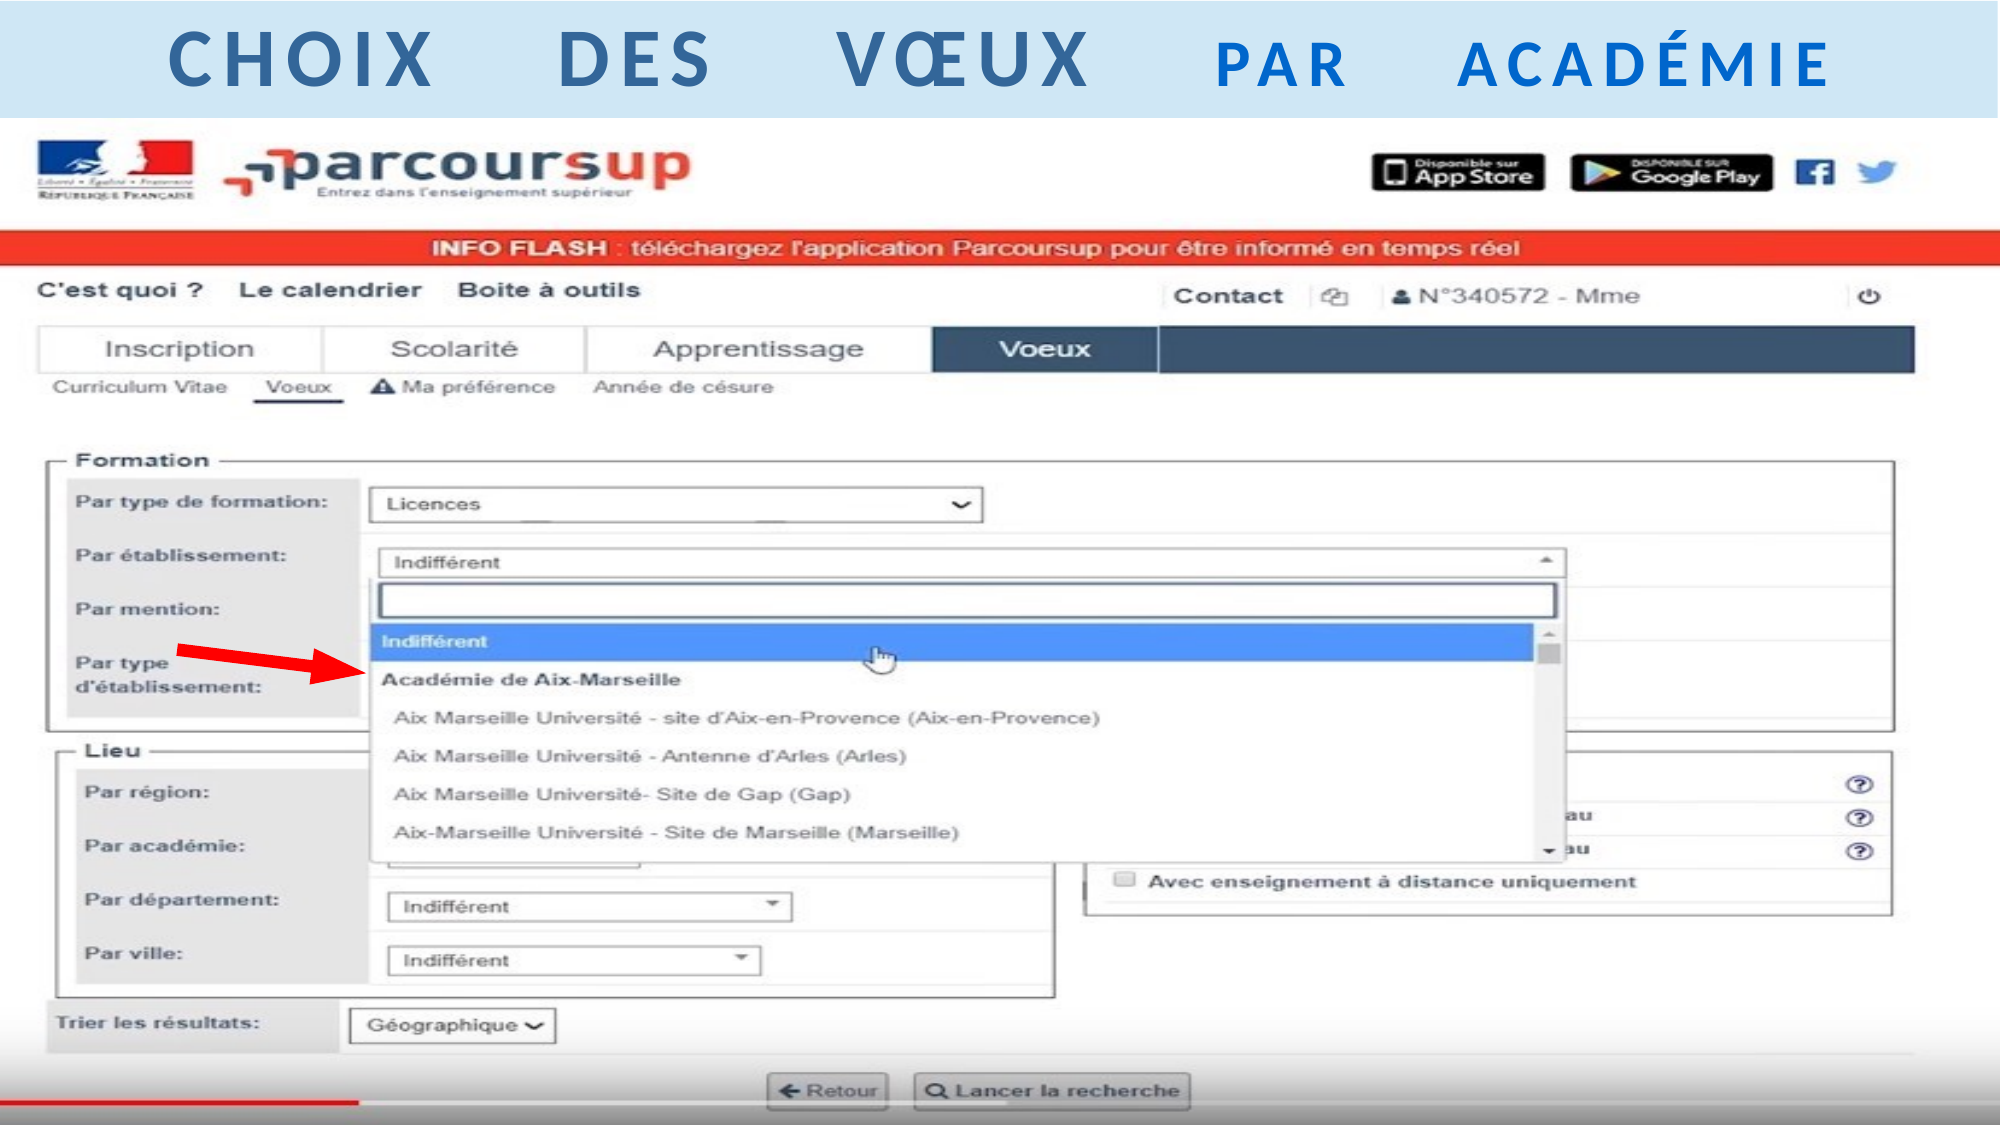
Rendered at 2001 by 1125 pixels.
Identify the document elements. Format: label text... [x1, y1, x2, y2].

picture [0, 118, 2000, 1125]
title CHOIX DES VŒUX PAR ACADÉMIE [0, 0, 1998, 118]
